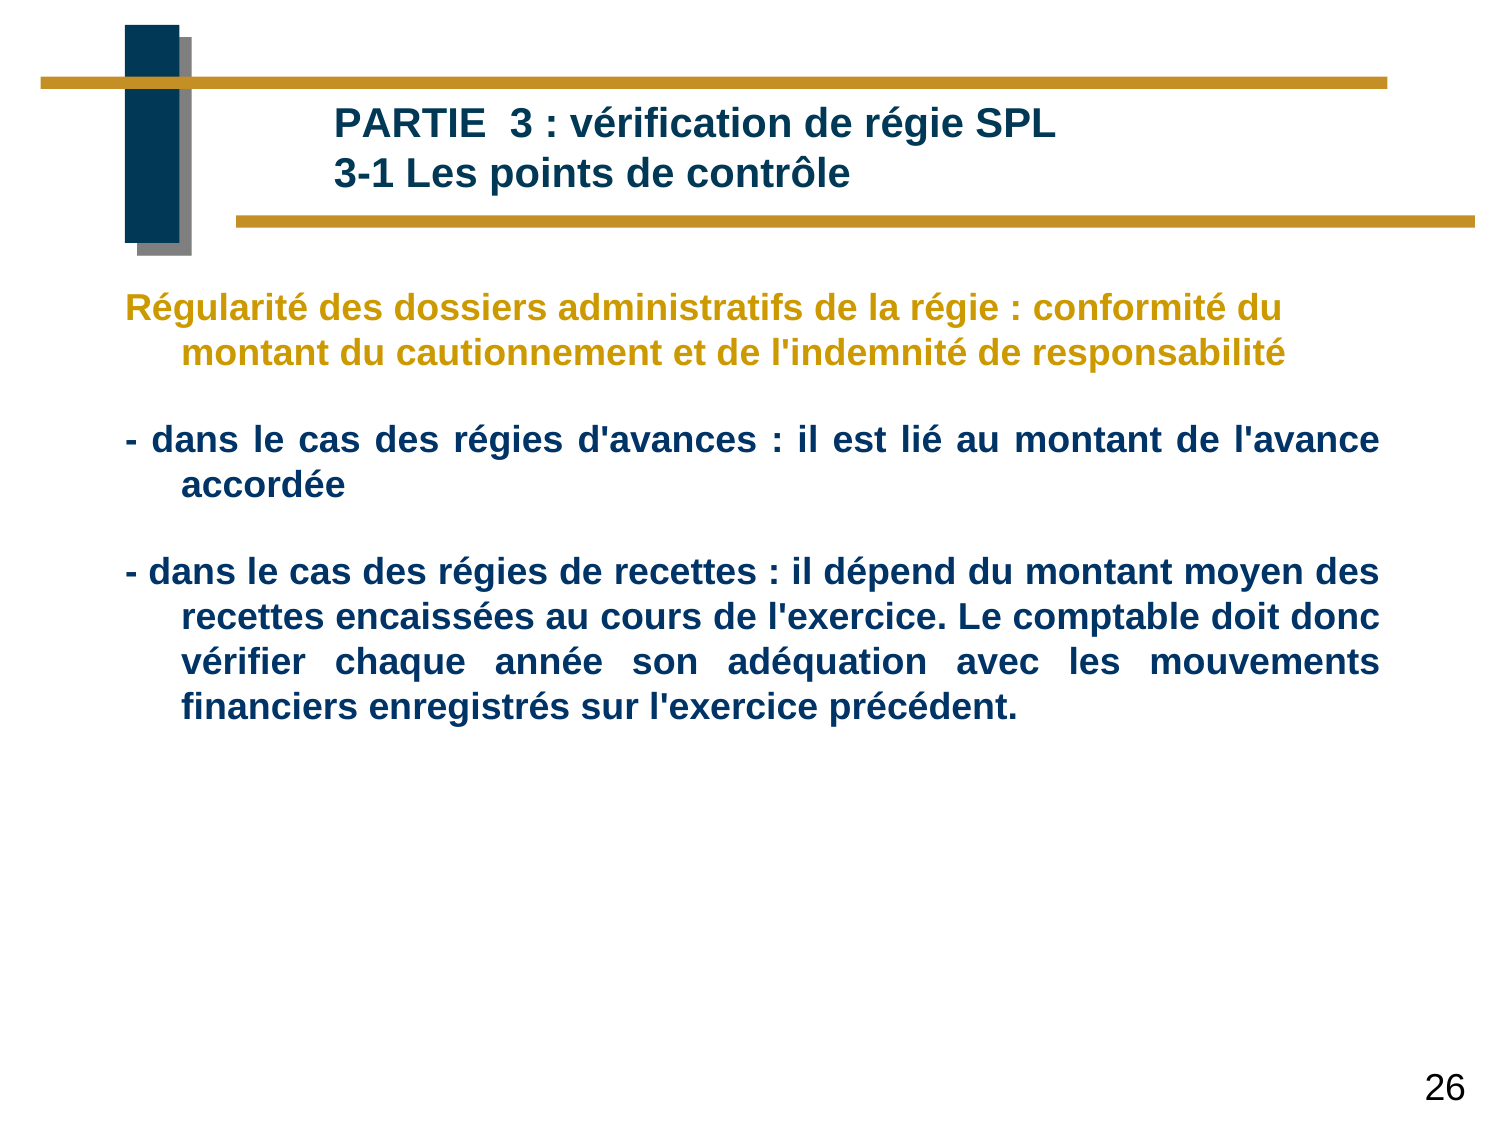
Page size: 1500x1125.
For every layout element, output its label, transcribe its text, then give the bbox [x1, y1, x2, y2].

text_box [124, 24, 180, 68]
list 26 [1252, 1062, 1489, 1125]
text_box [40, 76, 121, 89]
text_box [236, 215, 318, 228]
text_box [124, 179, 180, 243]
text_box PARTIE 3 : vérification de régie SPL 3-1 Les points de contrôle [318, 179, 1316, 249]
title [121, 68, 1438, 179]
text_box [1316, 215, 1475, 228]
list Régularité des dossiers administratifs de la régie : conformité du montant du cautionnement et de l'indemnité de responsabilité - dans le cas des régies d'avances : il est lié au montant de l'avance accordée - dans le cas des régies de recettes : il dépend du montant moyen des recettes encaissées au cours de l'exercice. Le comptable doit donc vérifier chaque année son adéquation avec les mouvements financiers enregistrés sur l'exercice précédent. [125, 282, 1382, 998]
